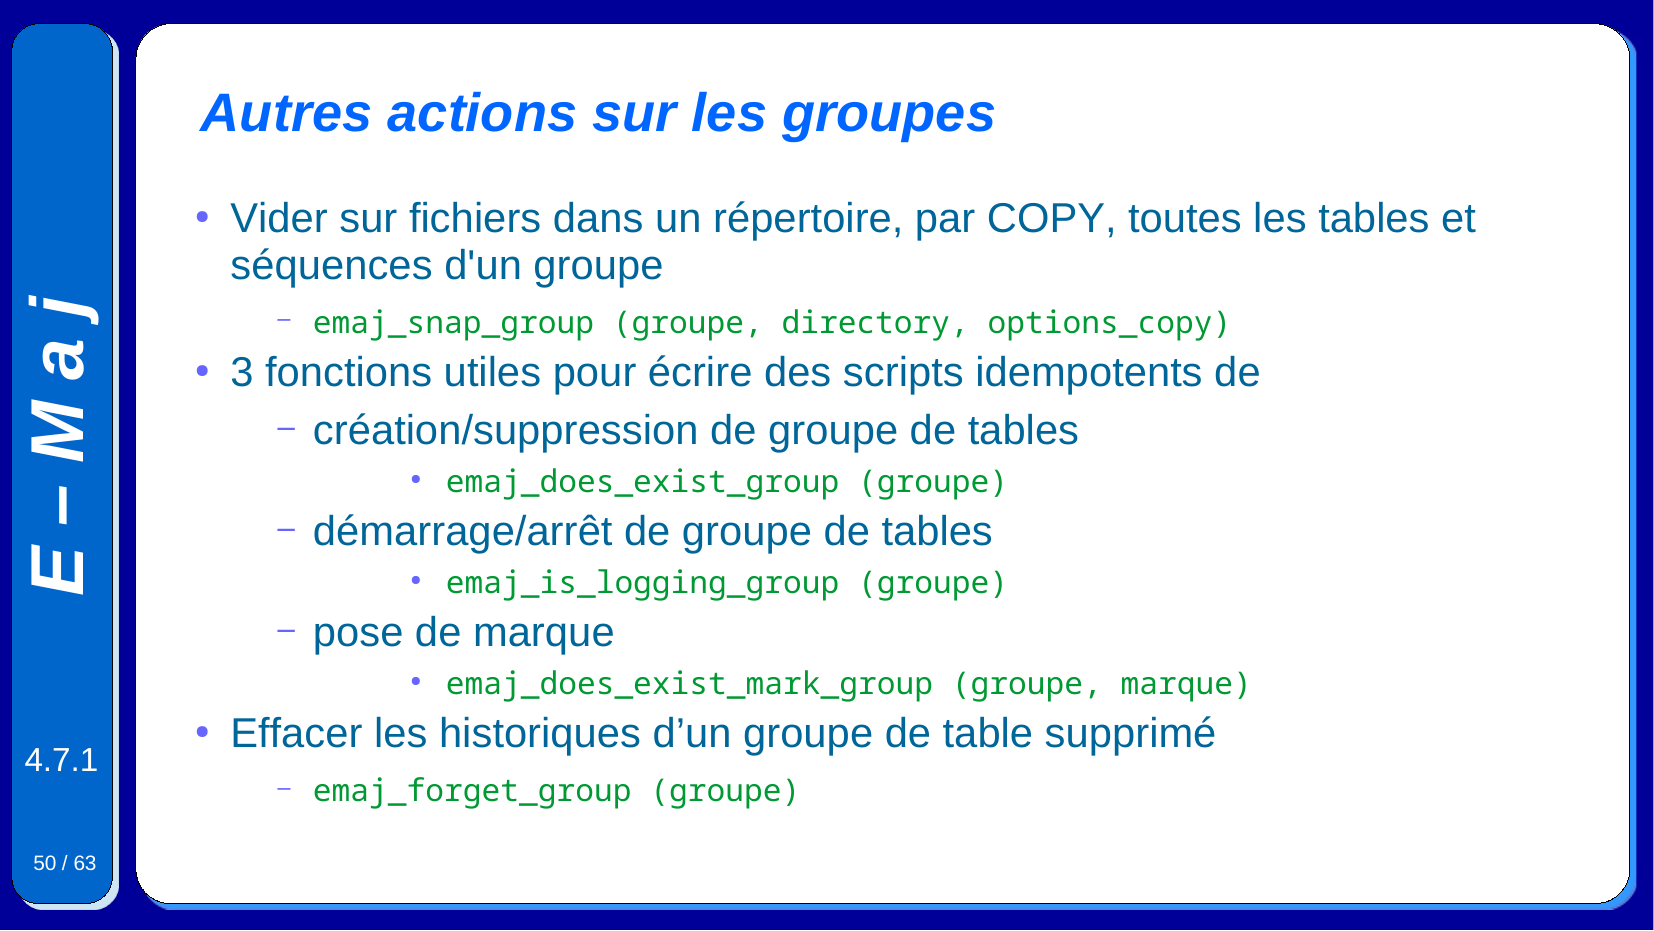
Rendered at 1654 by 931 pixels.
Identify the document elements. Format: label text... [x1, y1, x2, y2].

list Vider sur fichiers dans un répertoire, par COPY, toutes les tables et séquences d'un groupe emaj_snap_group (groupe, directory, options_copy) 3 fonctions utiles pour écrire des scripts idempotents de création/suppression de groupe de tables emaj_does_exist_group (groupe) démarrage/arrêt de groupe de tables emaj_is_logging_group (groupe) pose de marque emaj_does_exist_mark_group (groupe, marque) Effacer les historiques d’un groupe de table supprimé emaj_forget_group (groupe) [177, 194, 1587, 891]
title Autres actions sur les groupes [200, 34, 1575, 191]
